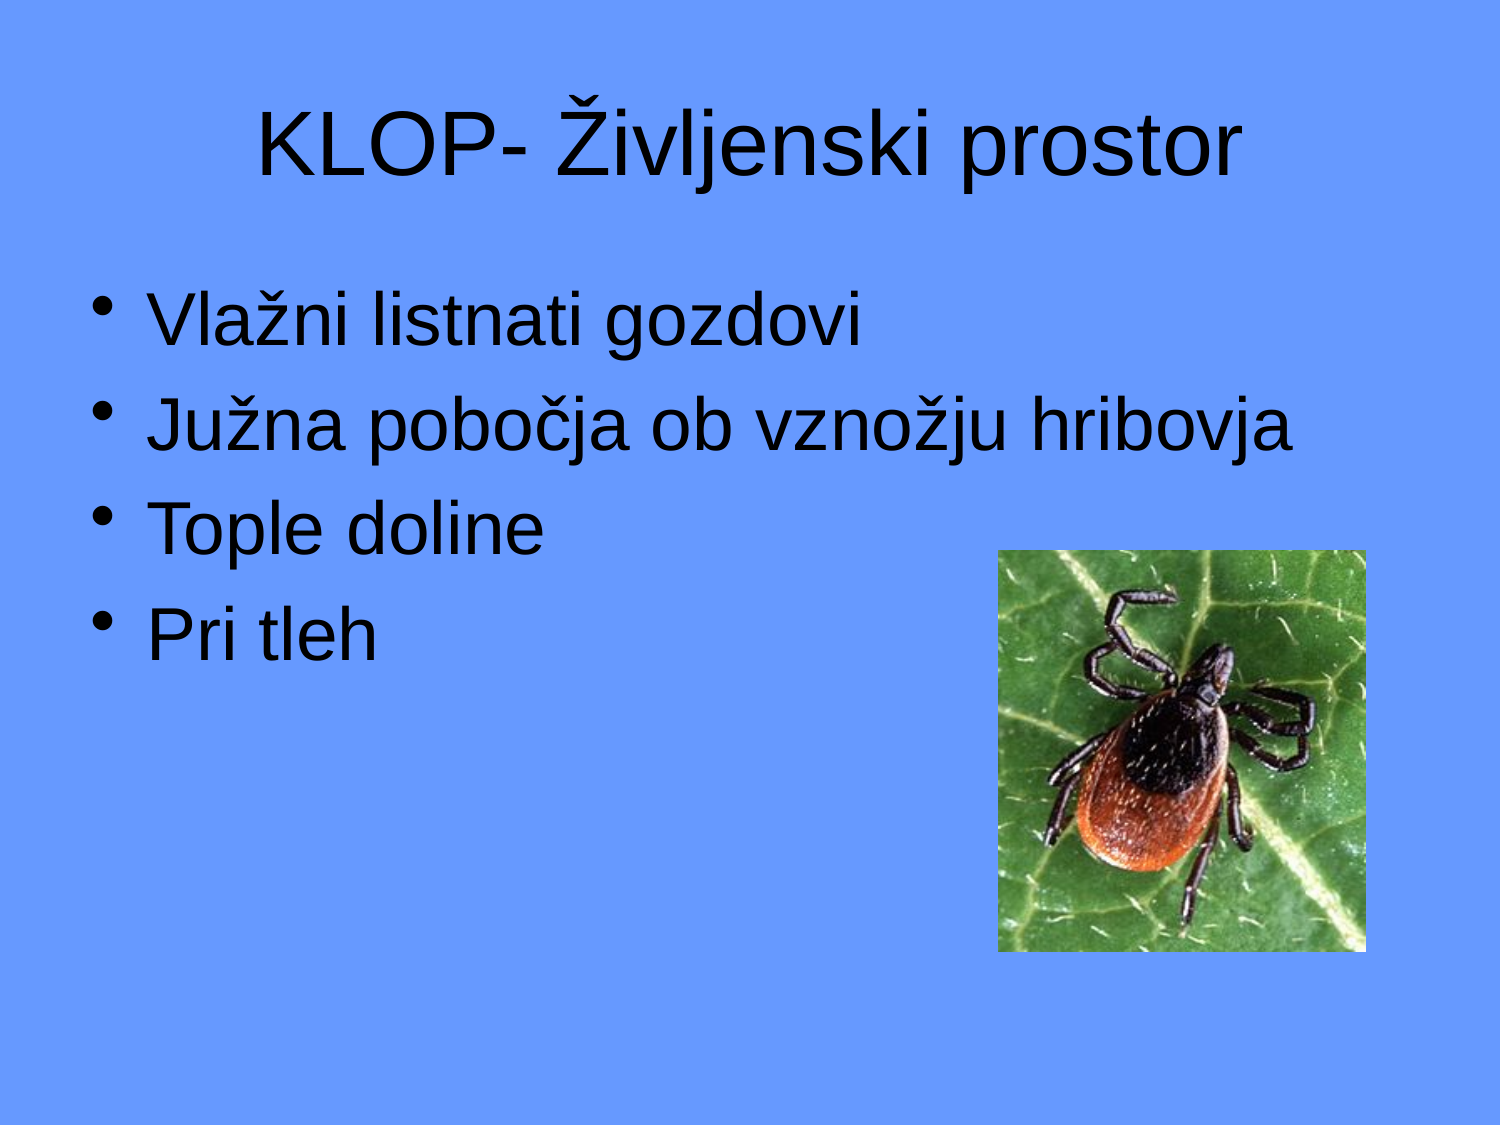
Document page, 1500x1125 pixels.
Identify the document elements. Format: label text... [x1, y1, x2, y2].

picture [998, 550, 1366, 953]
list Vlažni listnati gozdovi Južna pobočja ob vznožju hribovja Tople doline Pri tleh [75, 262, 1425, 1005]
title KLOP- Življenski prostor [75, 45, 1425, 233]
